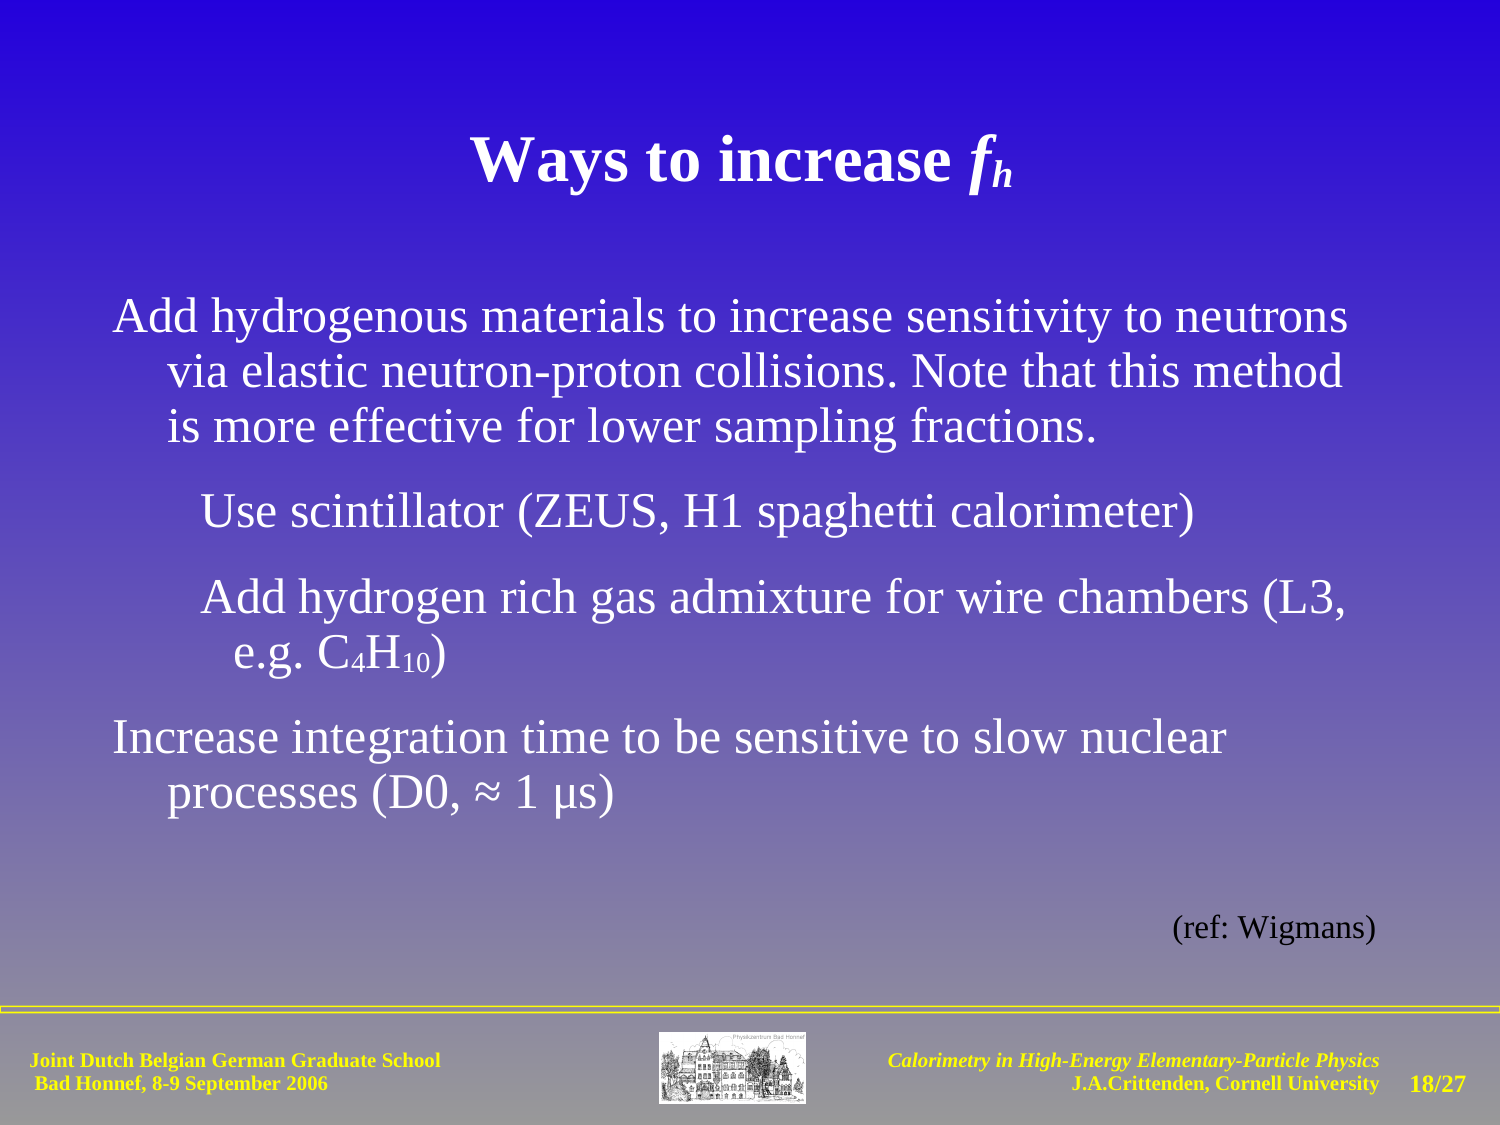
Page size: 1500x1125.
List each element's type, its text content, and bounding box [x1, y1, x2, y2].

list Add hydrogenous materials to increase sensitivity to neutrons via elastic neutron-proton collisions. Note that this method is more effective for lower sampling fractions. Use scintillator (ZEUS, H1 spaghetti calorimeter) Add hydrogen rich gas admixture for wire chambers (L3, e.g. C4H10) Increase integration time to be sensitive to slow nuclear processes (D0, ≈ 1 μs) [112, 287, 1387, 901]
picture [659, 1032, 806, 1104]
text_box (ref: Wigmans) [1157, 901, 1391, 954]
title Ways to increase fh [104, 66, 1379, 253]
